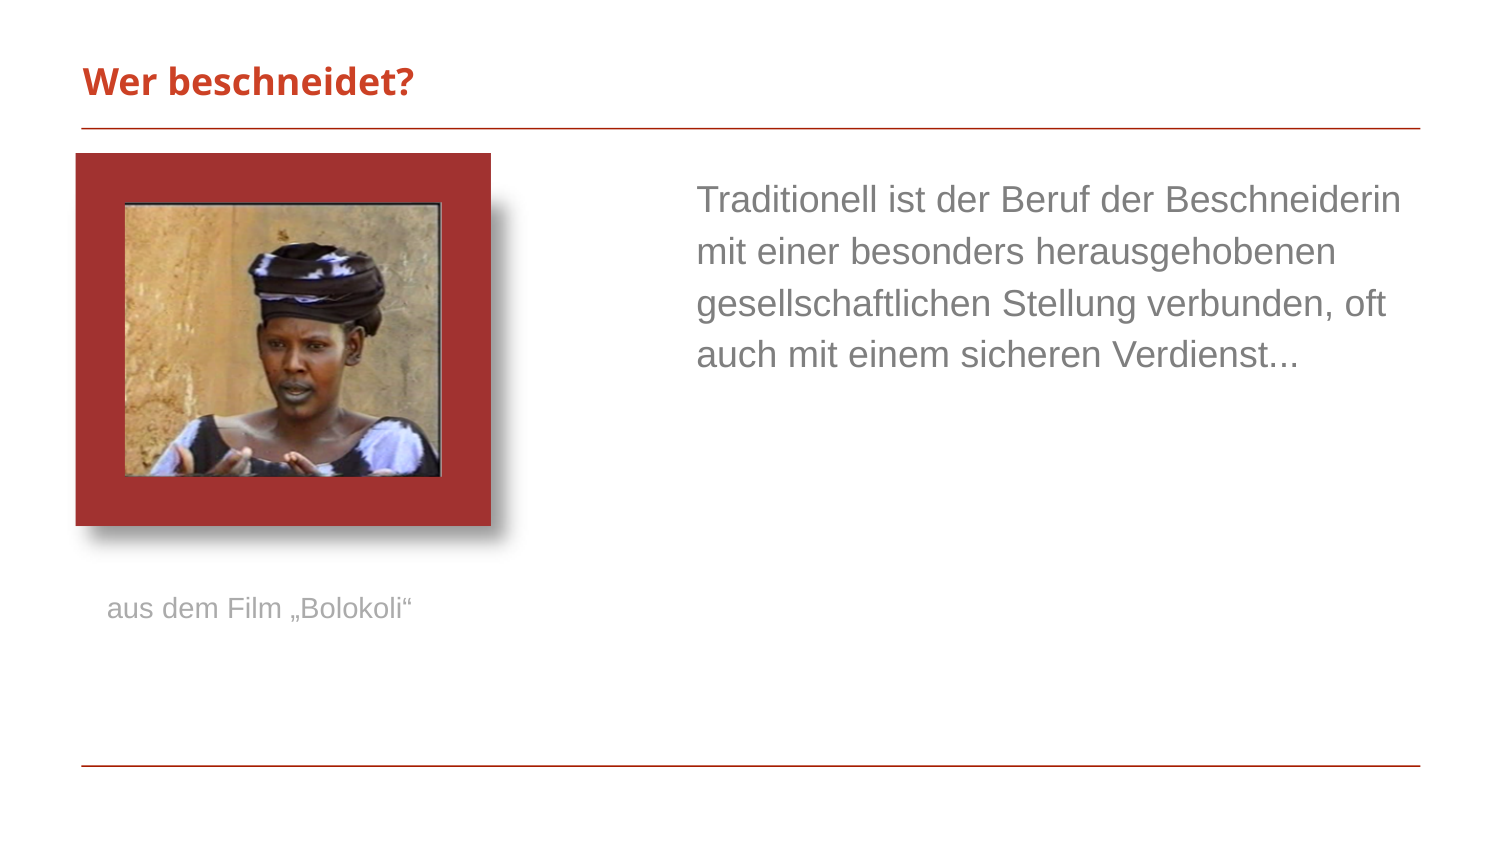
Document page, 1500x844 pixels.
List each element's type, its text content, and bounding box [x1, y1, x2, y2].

picture [62, 153, 534, 569]
text_box aus dem Film „Bolokoli“ [91, 568, 578, 651]
text_box Traditionell ist der Beruf der Beschneiderin mit einer besonders herausgehobenen gesellschaftlichen Stellung verbunden, oft auch mit einem sicheren Verdienst... [681, 153, 1421, 742]
text_box Wer beschneidet? [67, 43, 1078, 117]
